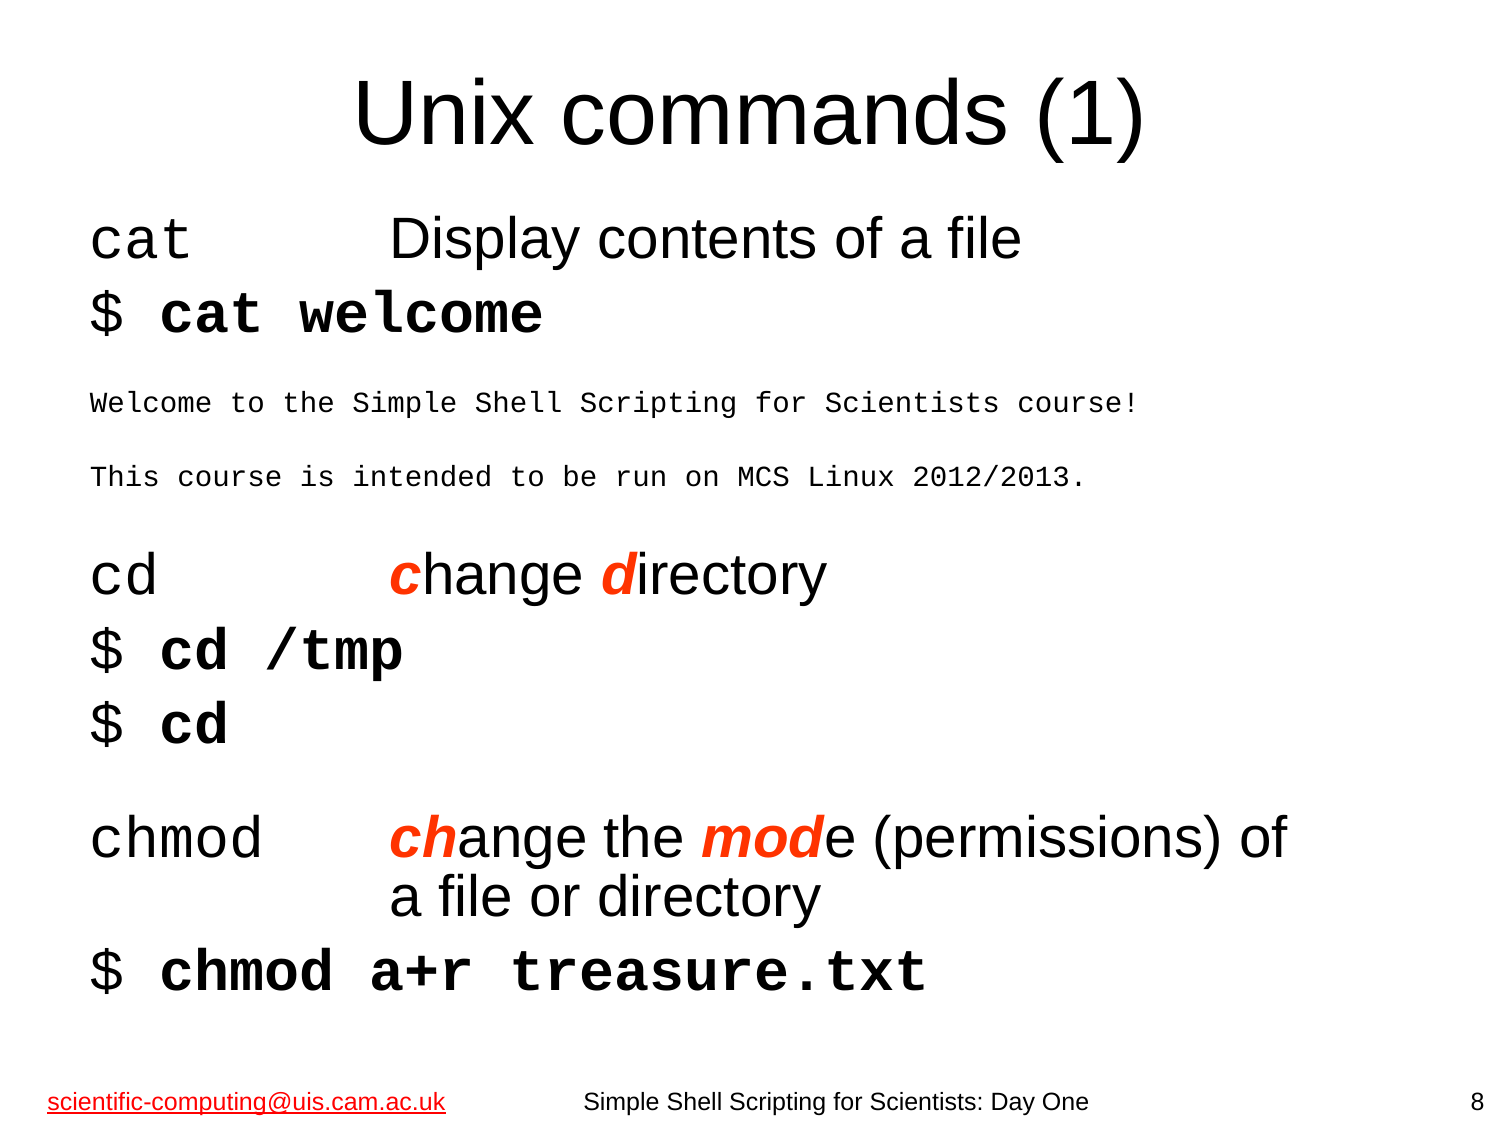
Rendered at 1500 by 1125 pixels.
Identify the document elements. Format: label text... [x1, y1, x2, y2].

list cat Display contents of a file $ cat welcome Welcome to the Simple Shell Scripting for Scientists course! This course is intended to be run on MCS Linux 2012/2013. cd change directory $ cd /tmp $ cd chmod change the mode (permissions) of a file or directory $ chmod a+r treasure.txt [75, 199, 1426, 1038]
title Unix commands (1) [112, 50, 1388, 176]
